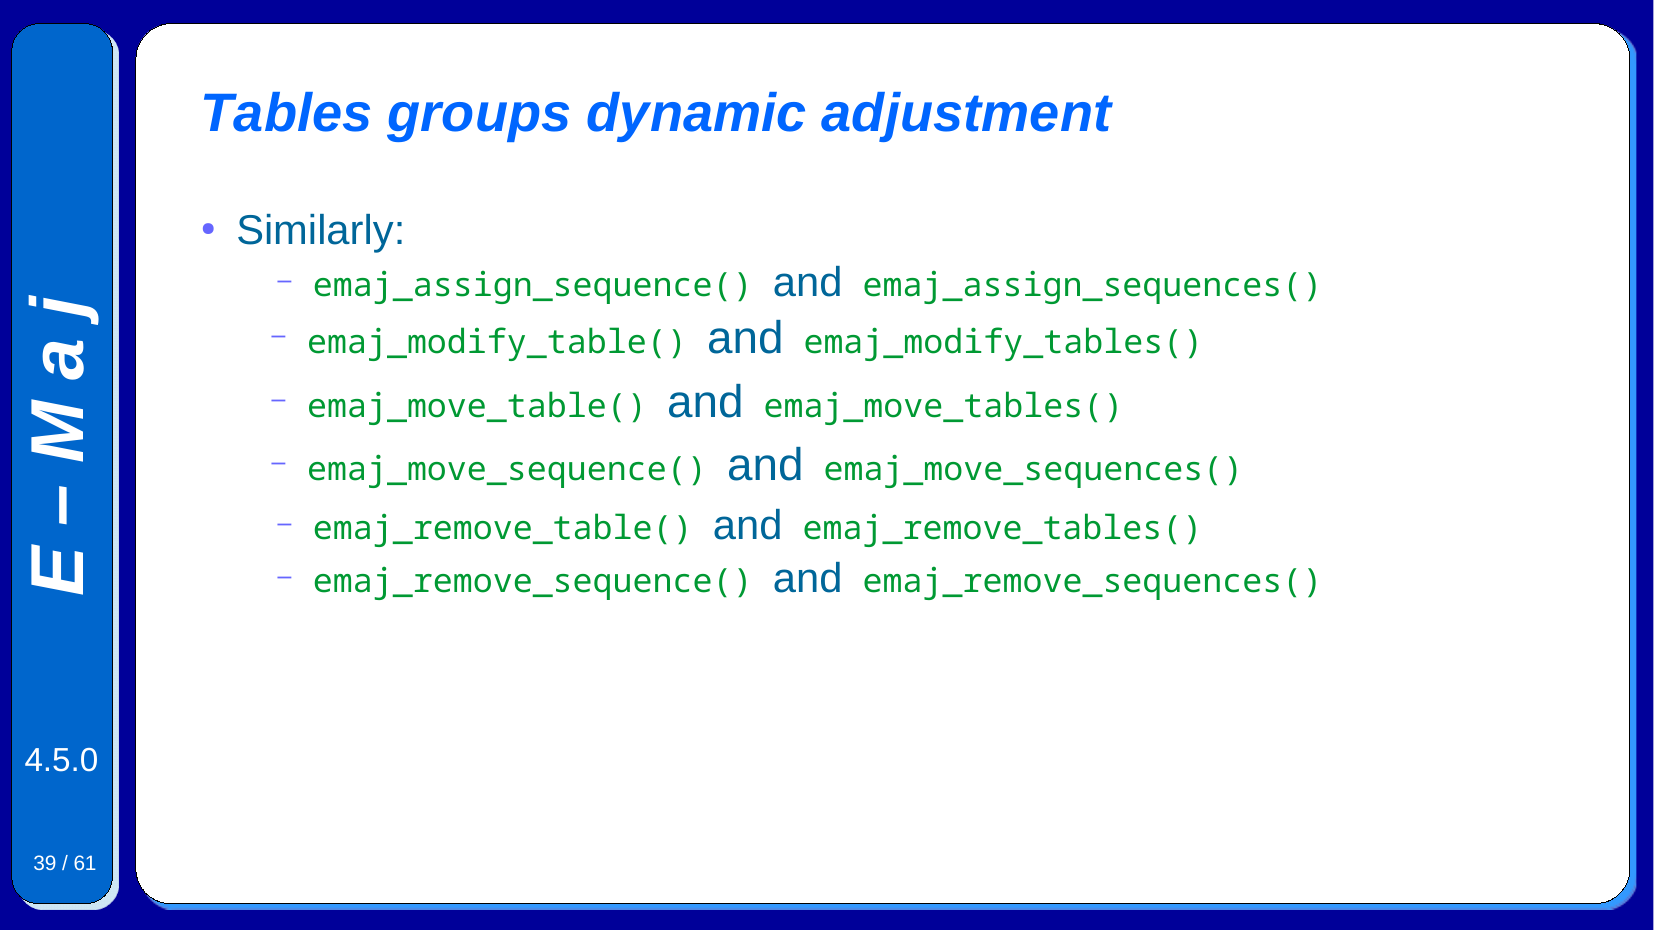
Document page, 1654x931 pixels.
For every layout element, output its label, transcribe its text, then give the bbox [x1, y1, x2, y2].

list Similarly: emaj_assign_sequence() and emaj_assign_sequences() emaj_modify_table() and emaj_modify_tables() emaj_move_table() and emaj_move_tables() emaj_move_sequence() and emaj_move_sequences() emaj_remove_table() and emaj_remove_tables() emaj_remove_sequence() and emaj_remove_sequences() [177, 206, 1587, 829]
title Tables groups dynamic adjustment [200, 34, 1575, 191]
